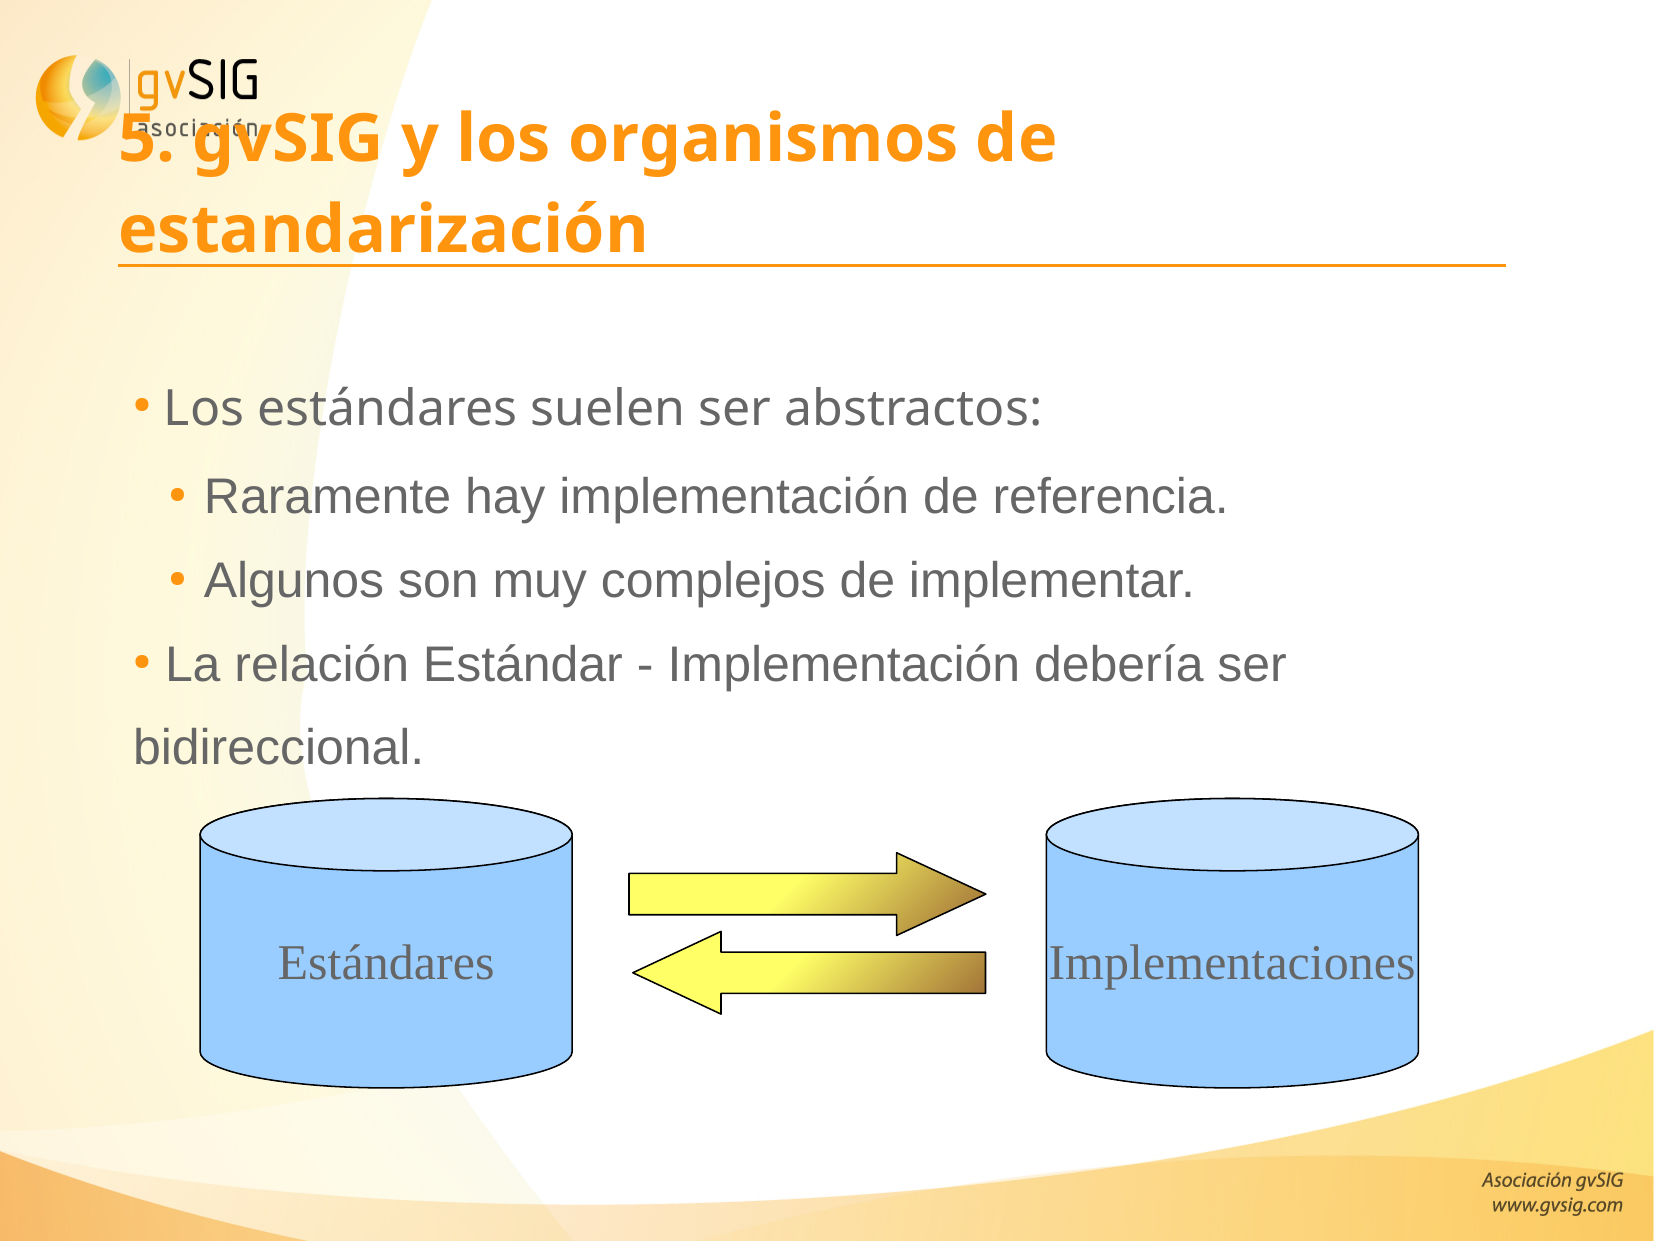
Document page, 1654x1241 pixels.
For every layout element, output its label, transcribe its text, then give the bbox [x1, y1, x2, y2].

picture [0, 0, 1654, 1241]
text_box Implementaciones [1046, 837, 1419, 1088]
text_box Los estándares suelen ser abstractos: Raramente hay implementación de referencia. Algunos son muy complejos de implementar. La relación Estándar - Implementación debería ser bidireccional. [118, 330, 1477, 739]
text_box [632, 931, 986, 1015]
text_box [628, 852, 986, 936]
text_box Estándares [200, 836, 573, 1088]
title 5. gvSIG y los organismos de estandarización [118, 109, 1607, 344]
